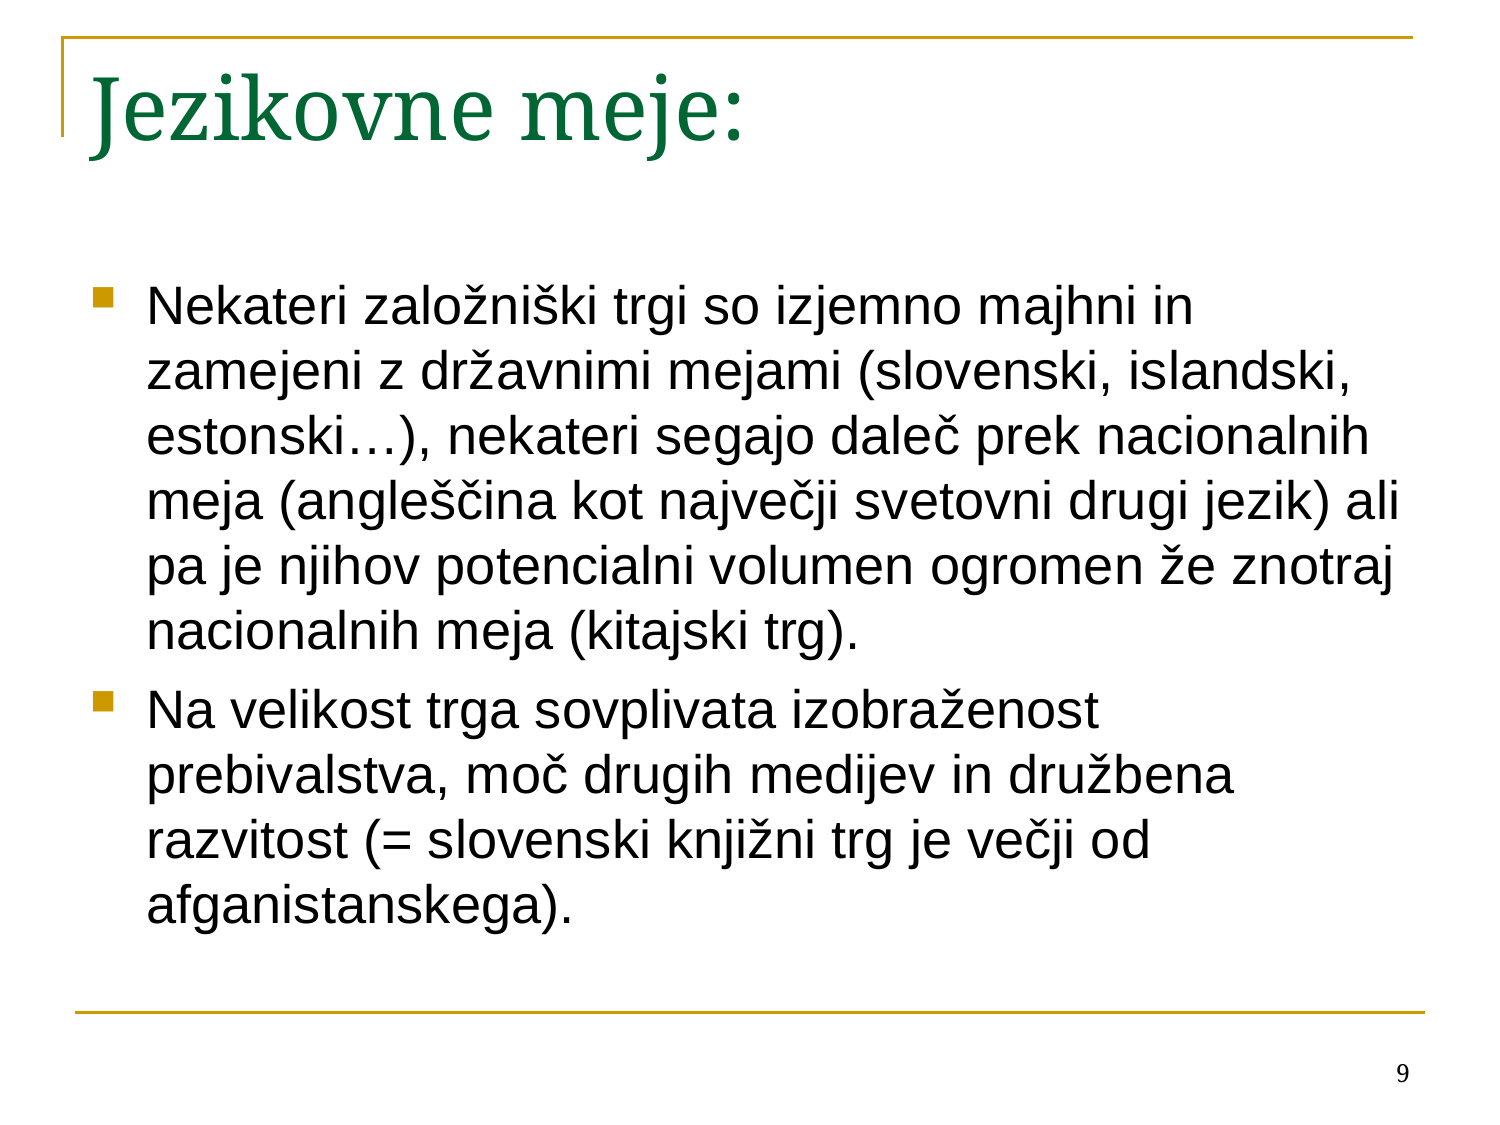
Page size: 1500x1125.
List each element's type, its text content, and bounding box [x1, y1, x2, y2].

title Jezikovne meje: [75, 45, 1426, 233]
list Nekateri založniški trgi so izjemno majhni in zamejeni z državnimi mejami (slovenski, islandski, estonski…), nekateri segajo daleč prek nacionalnih meja (angleščina kot največji svetovni drugi jezik) ali pa je njihov potencialni volumen ogromen že znotraj nacionalnih meja (kitajski trg). Na velikost trga sovplivata izobraženost prebivalstva, moč drugih medijev in družbena razvitost (= slovenski knjižni trg je večji od afganistanskega). [75, 262, 1426, 1006]
text_box <number> [1074, 1024, 1426, 1100]
